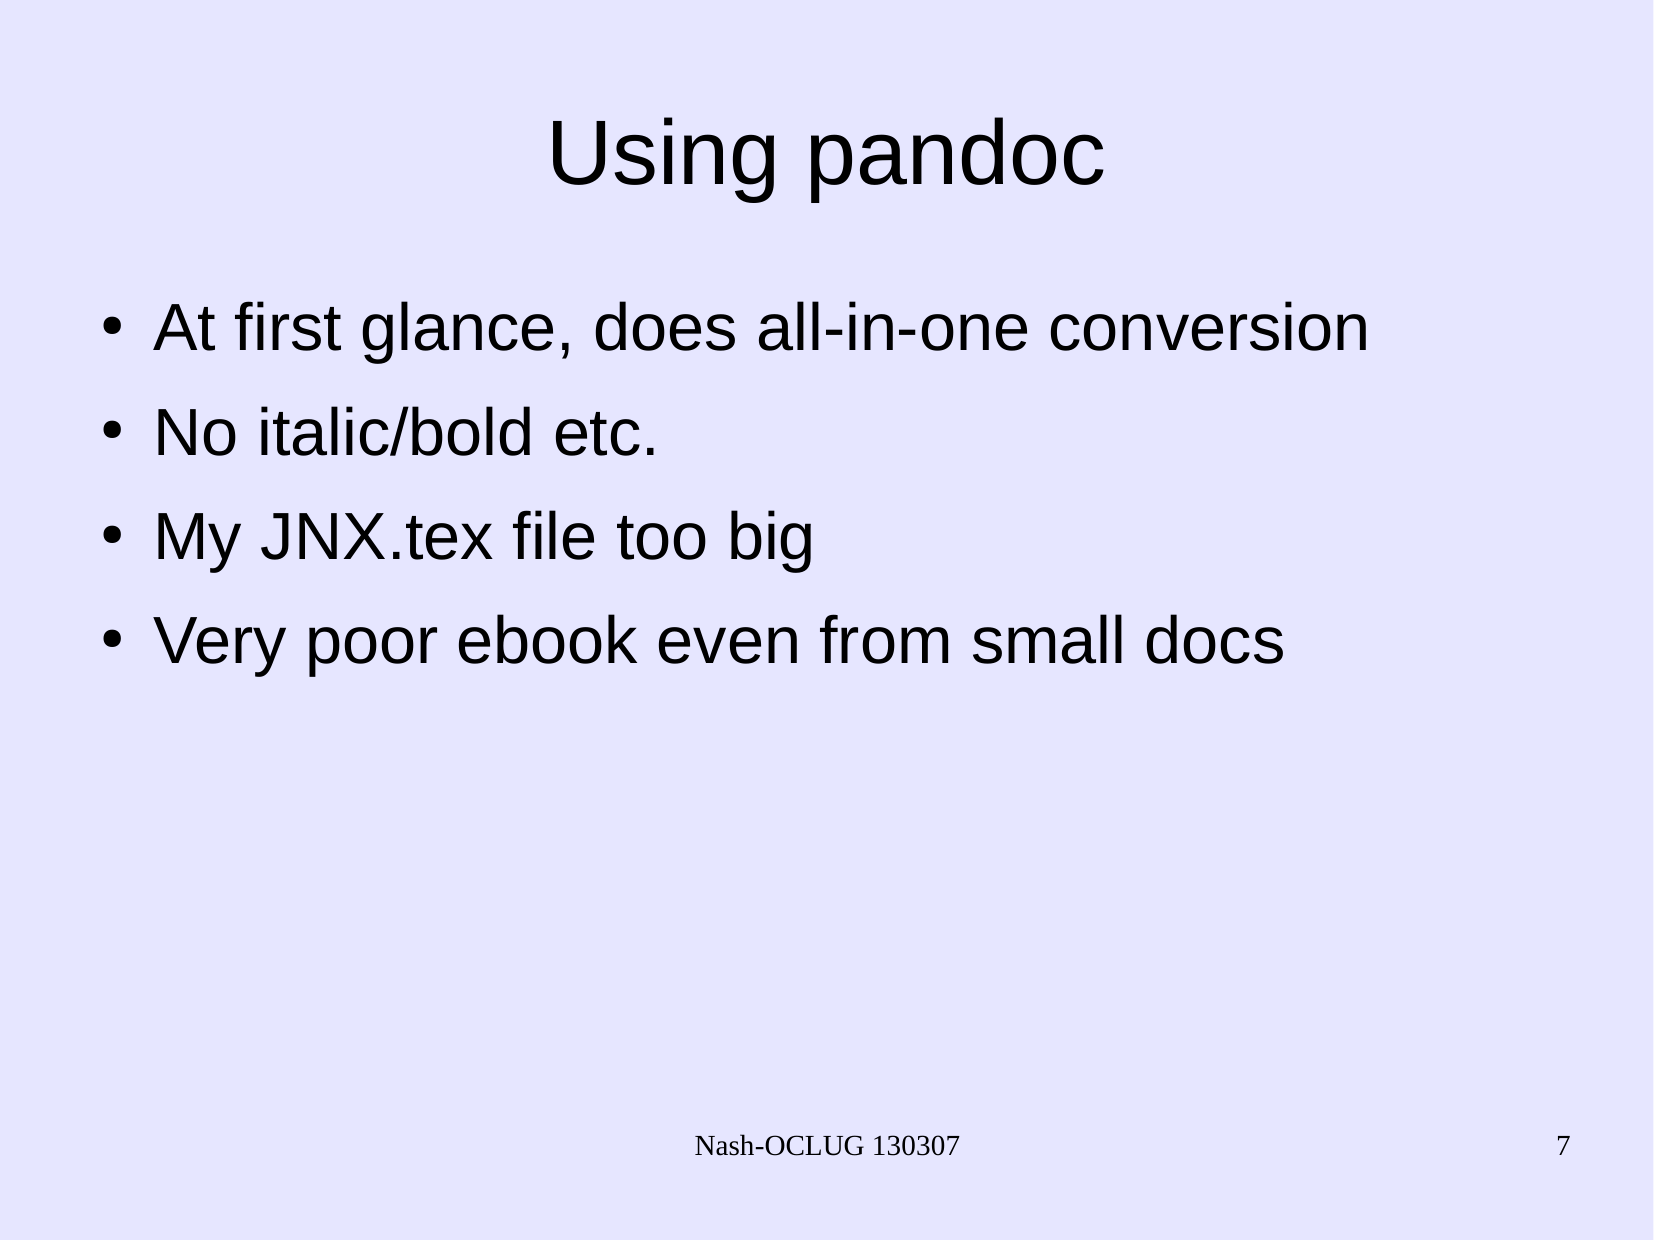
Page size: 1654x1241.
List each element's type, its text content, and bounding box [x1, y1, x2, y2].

list At first glance, does all-in-one conversion No italic/bold etc. My JNX.tex file too big Very poor ebook even from small docs [82, 290, 1538, 1010]
title Using pandoc [82, 49, 1571, 257]
